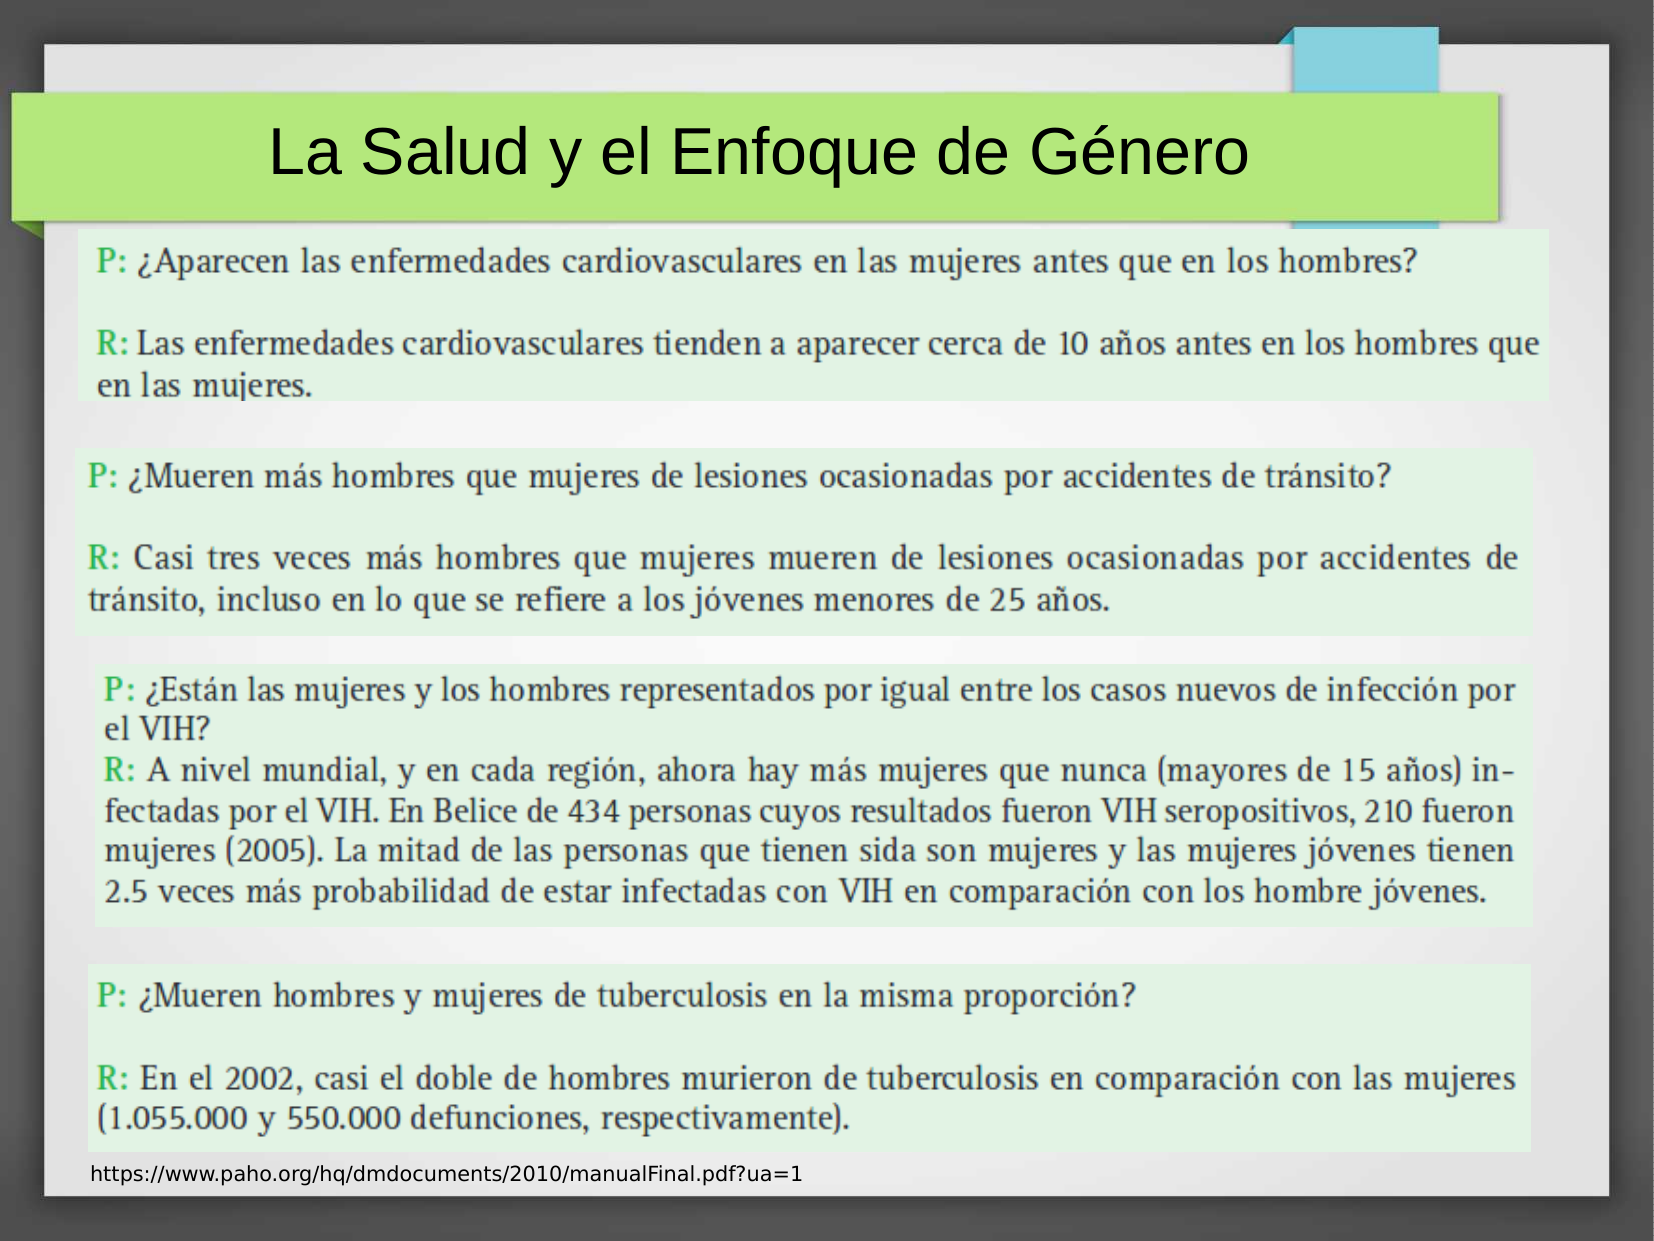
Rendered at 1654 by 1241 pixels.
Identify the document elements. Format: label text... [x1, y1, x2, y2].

picture [0, 0, 1654, 1241]
text_box https://www.paho.org/hq/dmdocuments/2010/manualFinal.pdf?ua=1 [75, 1155, 1391, 1214]
text_box La Salud y el Enfoque de Género [253, 102, 1268, 202]
